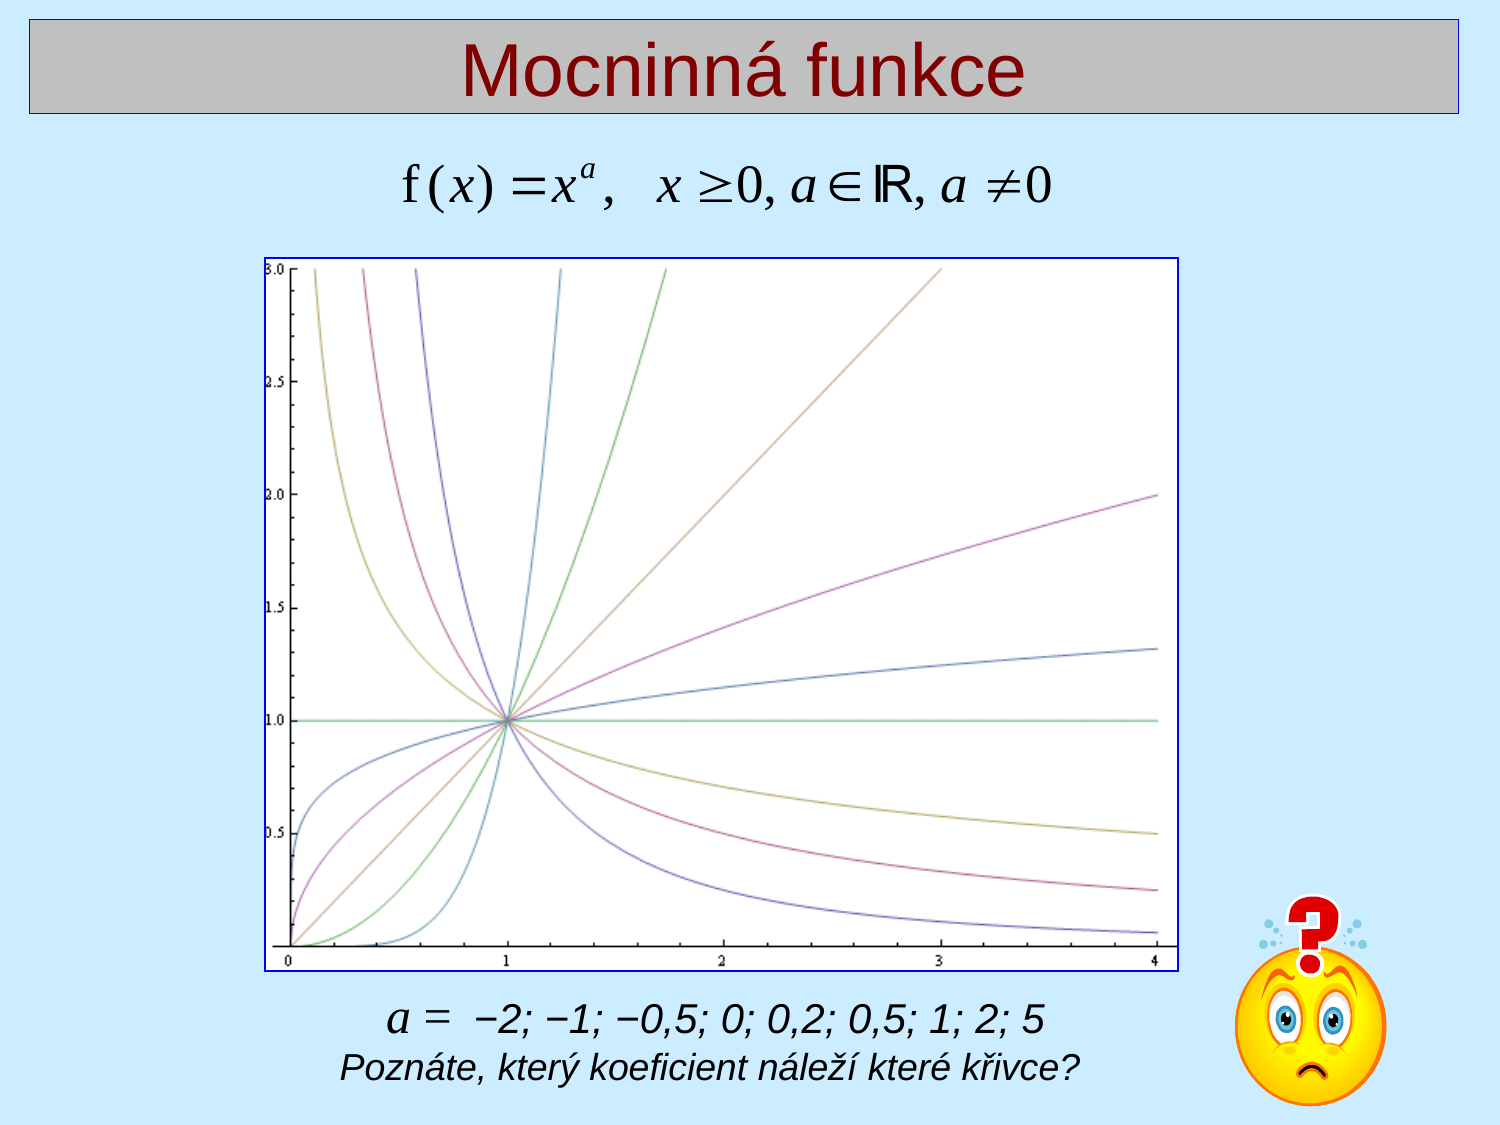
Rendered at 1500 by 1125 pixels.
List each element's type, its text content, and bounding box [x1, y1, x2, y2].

picture [265, 259, 1177, 971]
picture [393, 143, 1061, 225]
text_box a = −2; −1; −0,5; 0; 0,2; 0,5; 1; 2; 5 Poznáte, který koeficient náleží které křivce? [194, 975, 1234, 1096]
picture [1234, 892, 1388, 1107]
title Mocninná funkce [29, 19, 1459, 114]
